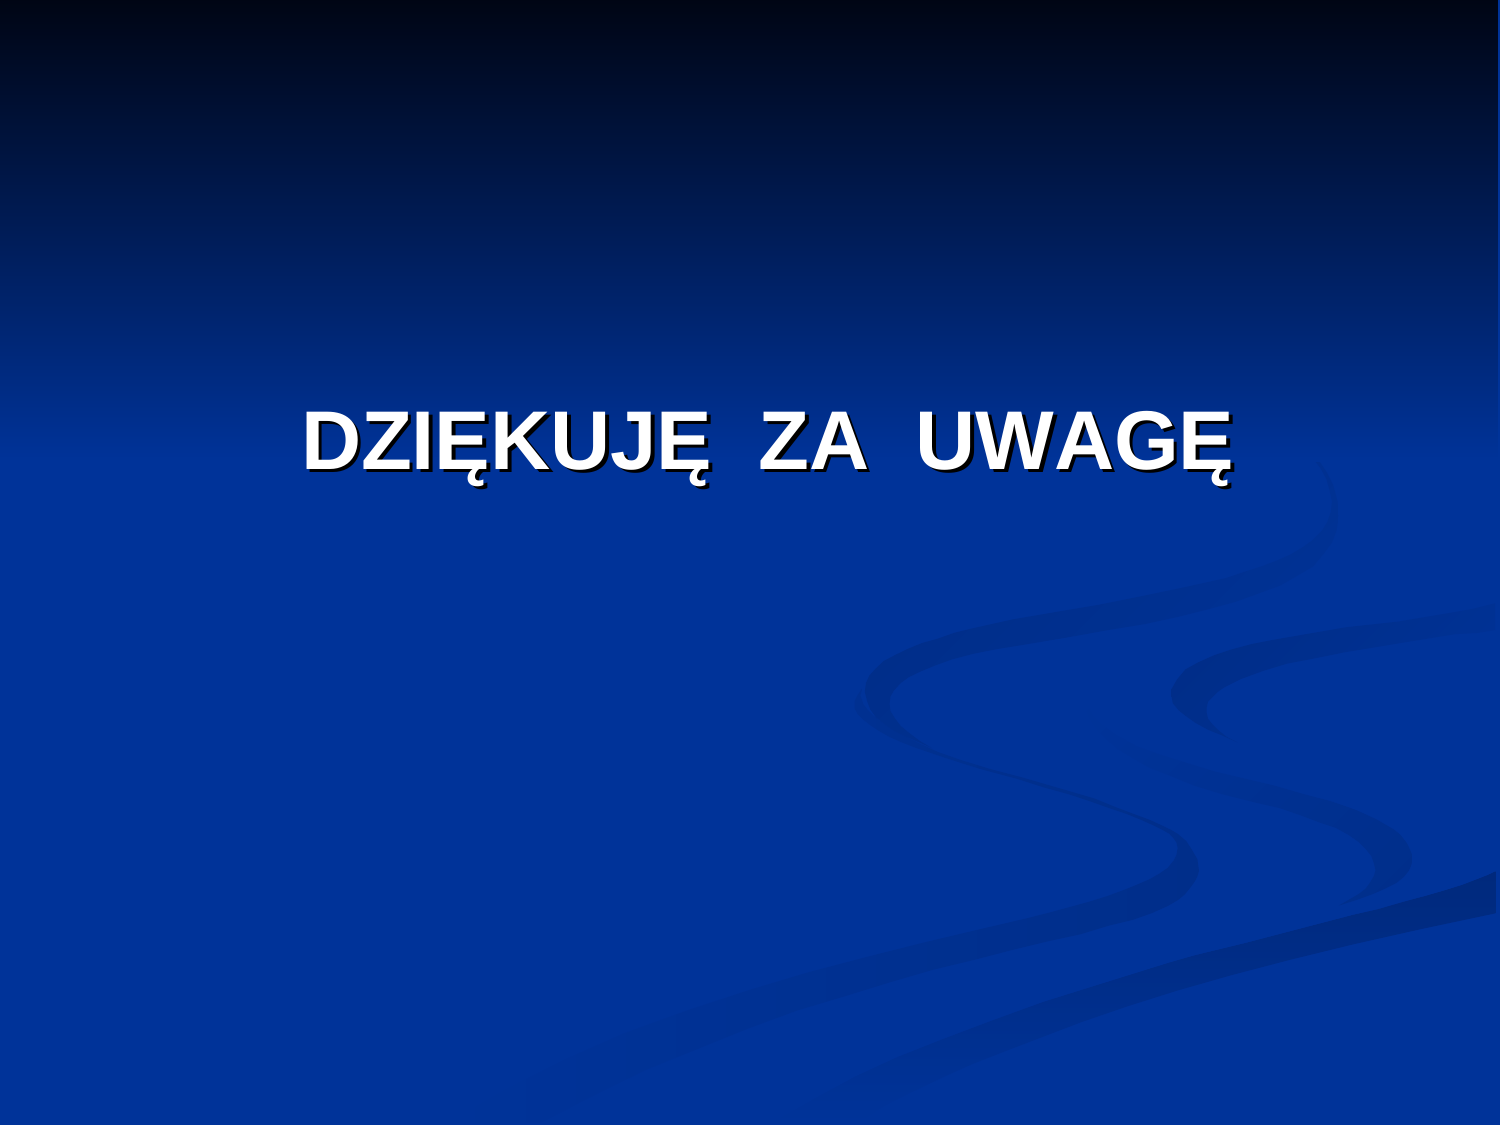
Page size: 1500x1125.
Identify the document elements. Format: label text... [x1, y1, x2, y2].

list DZIĘKUJĘ ZA UWAGĘ [75, 191, 1425, 934]
